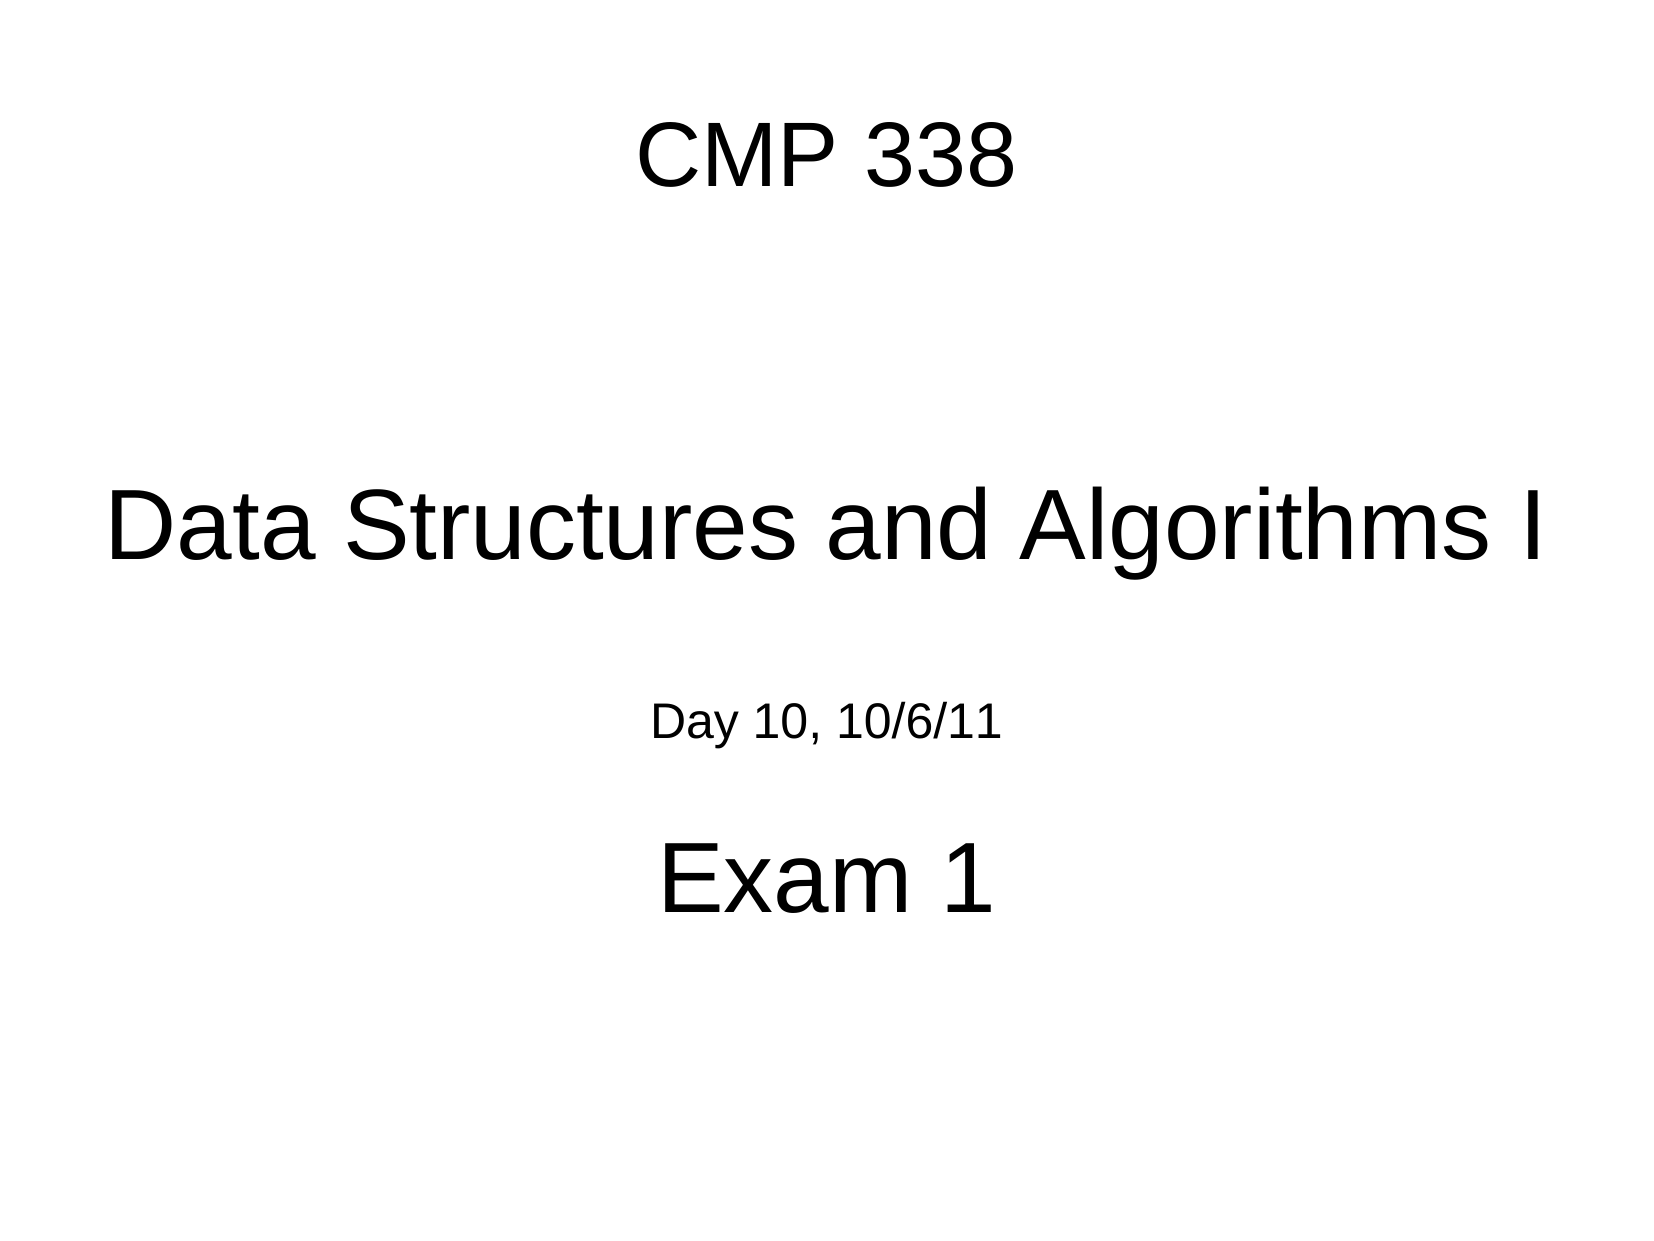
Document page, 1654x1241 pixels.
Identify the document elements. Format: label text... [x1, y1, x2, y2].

title CMP 338 [82, 49, 1571, 257]
subtitle Data Structures and Algorithms I Day 10, 10/6/11 Exam 1 [82, 290, 1571, 1109]
